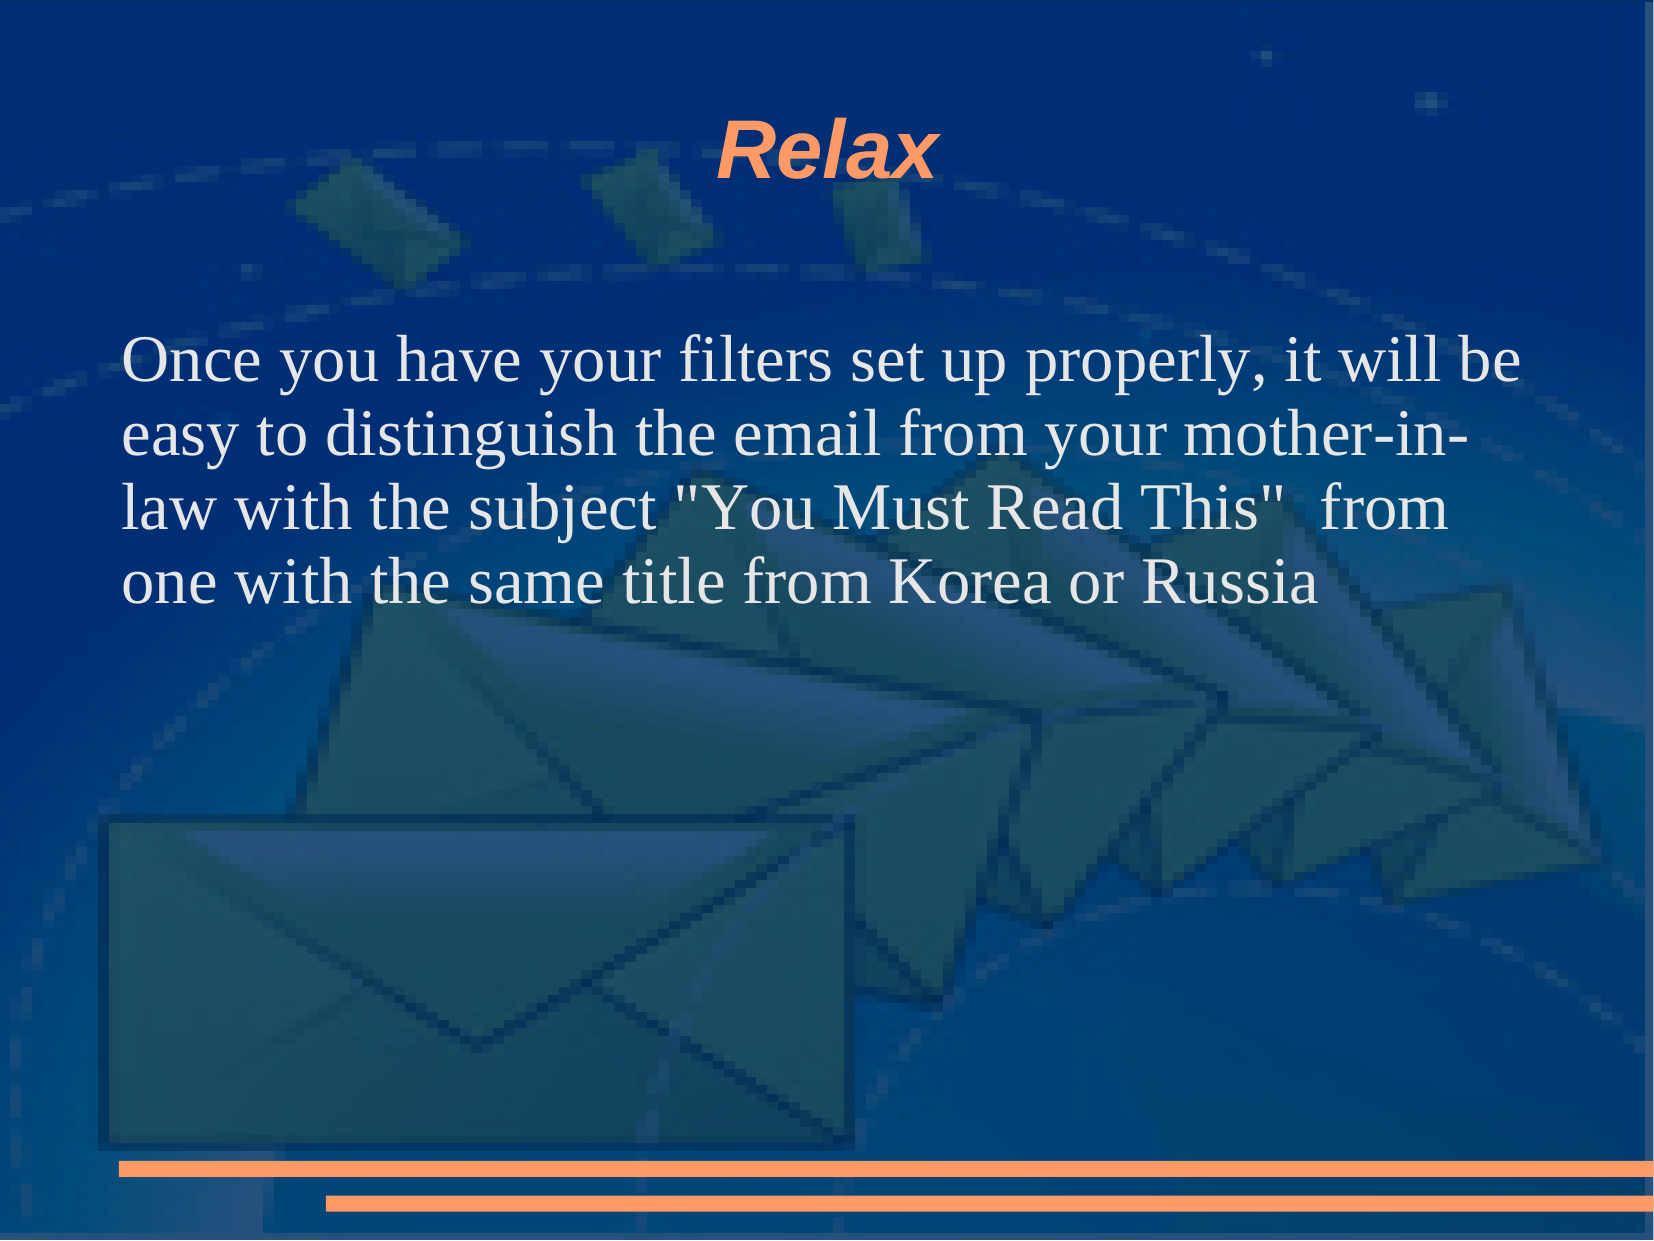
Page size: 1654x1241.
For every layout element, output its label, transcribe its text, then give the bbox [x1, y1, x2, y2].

title Relax [121, 46, 1534, 254]
list Once you have your filters set up properly, it will be easy to distinguish the email from your mother-in-law with the subject "You Must Read This" from one with the same title from Korea or Russia [121, 322, 1561, 1133]
